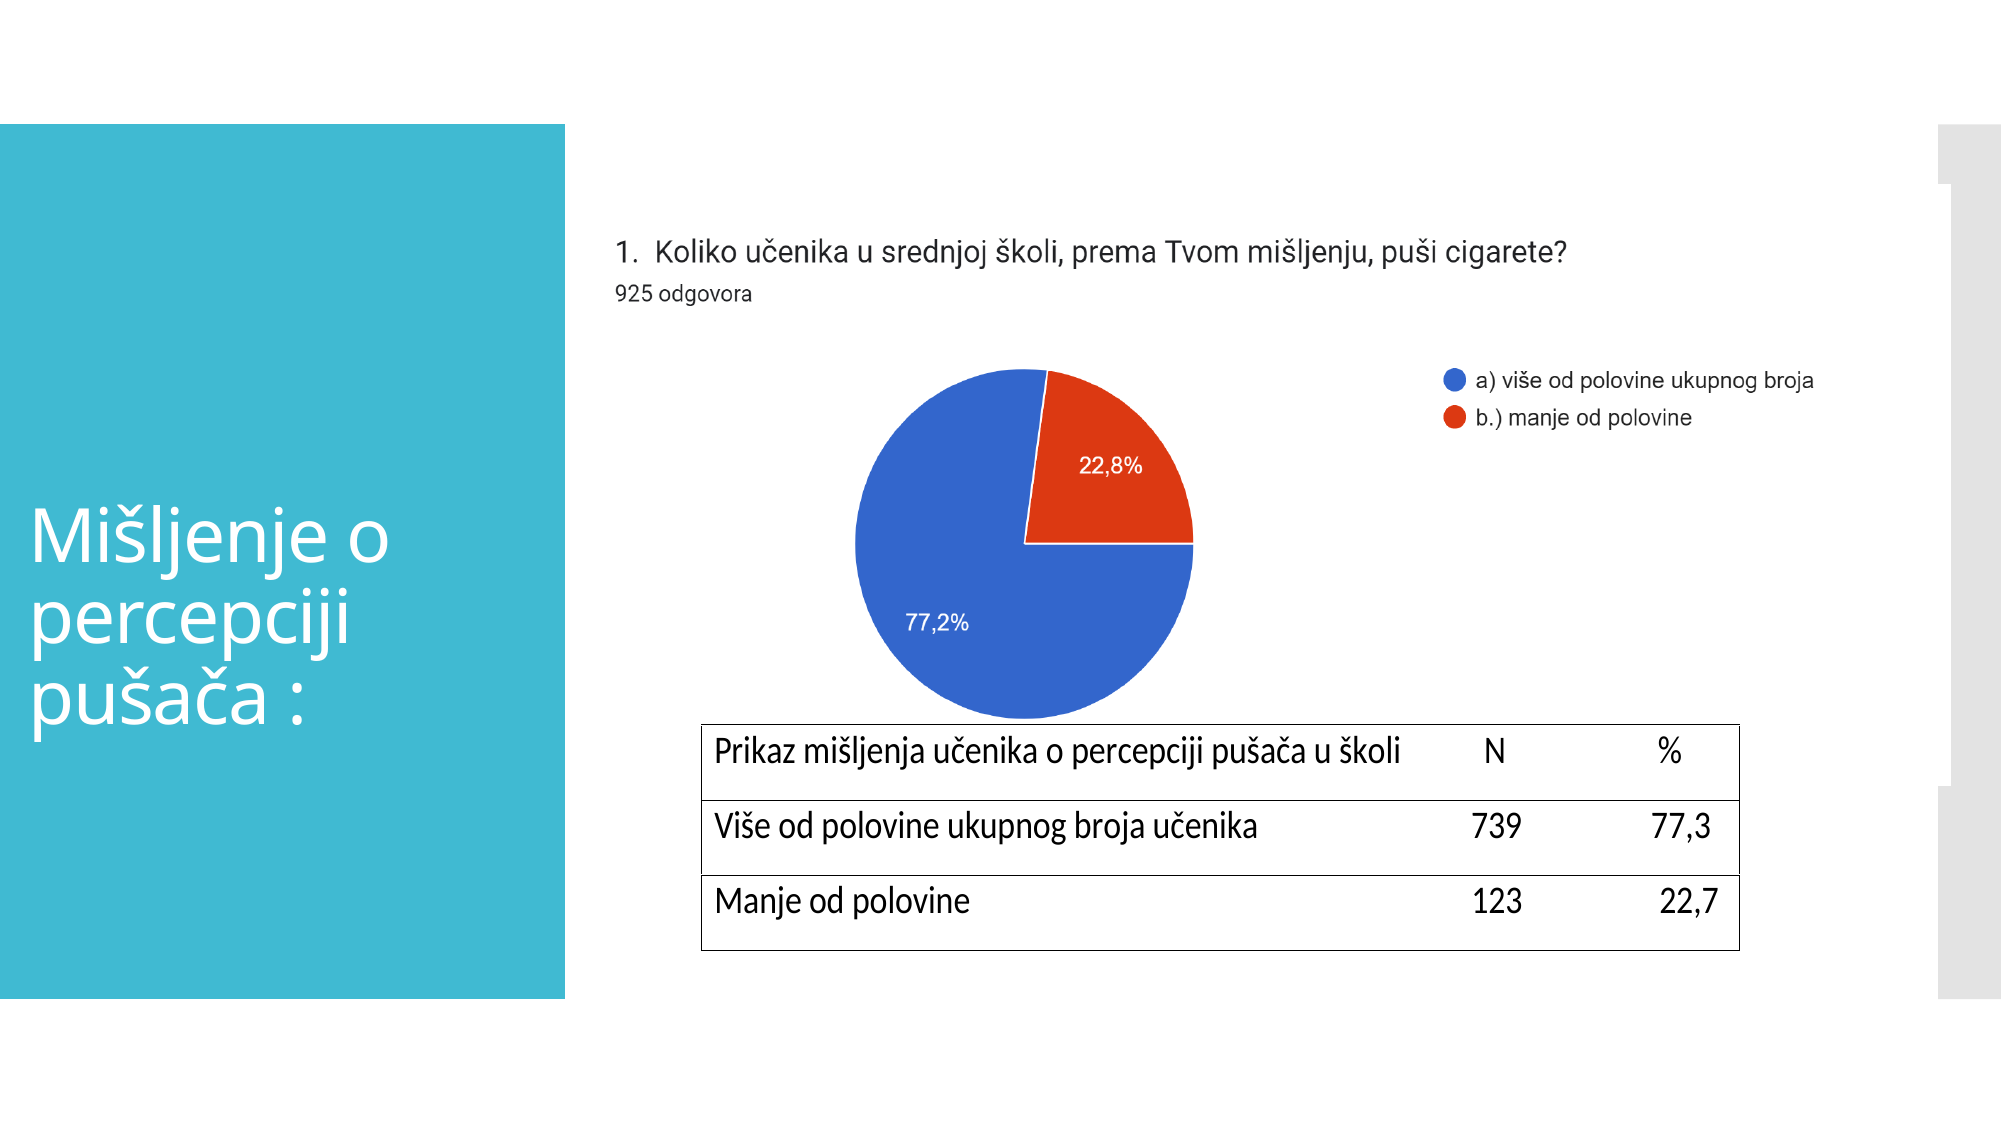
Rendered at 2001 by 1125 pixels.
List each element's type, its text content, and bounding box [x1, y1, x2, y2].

picture [569, 184, 1951, 786]
title Mišljenje o percepciji pušača : [13, 184, 546, 1063]
chart [684, 724, 1780, 1015]
